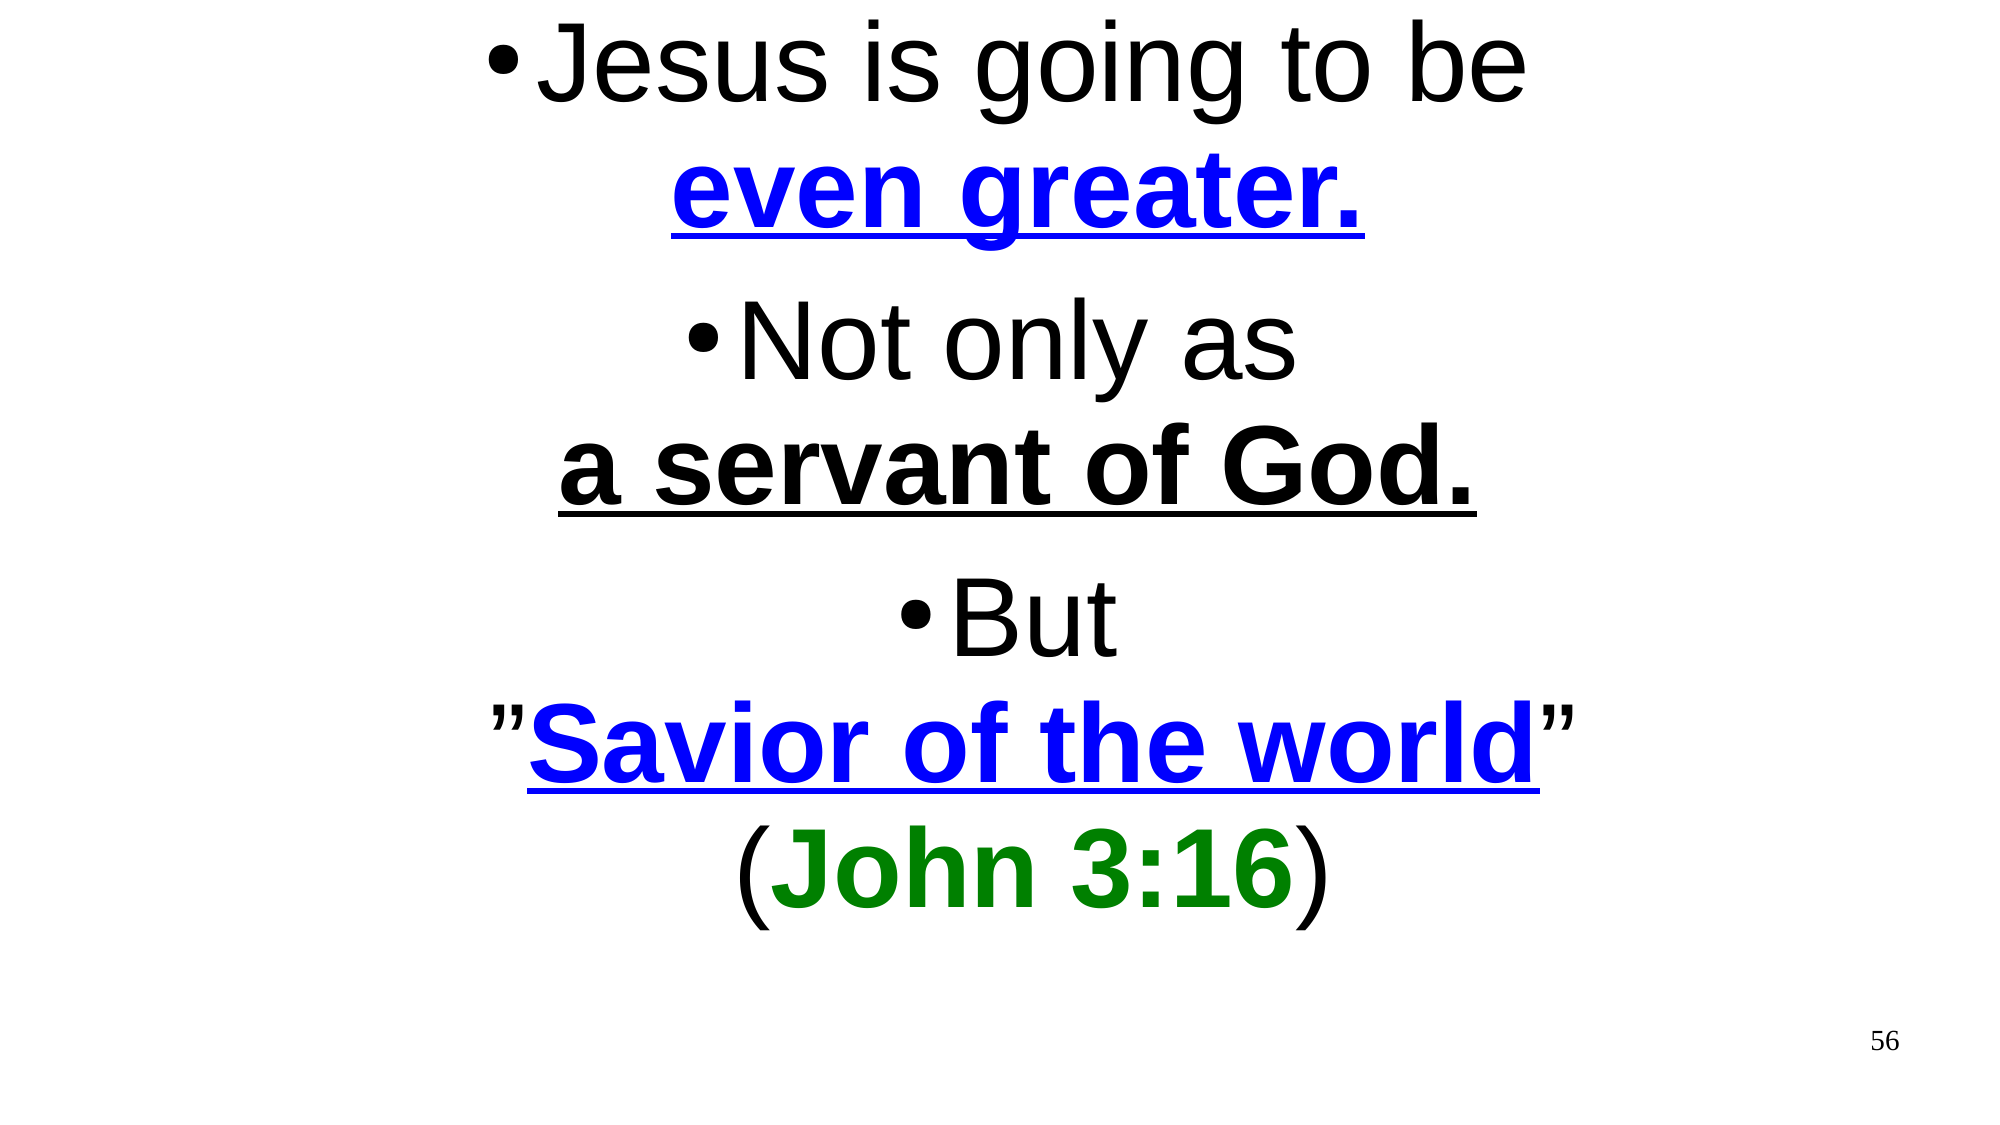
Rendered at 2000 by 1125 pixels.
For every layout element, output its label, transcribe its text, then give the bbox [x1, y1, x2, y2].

list Jesus is going to be even greater. Not only as a servant of God. But ”Savior of the world” (John 3:16) [0, 0, 1996, 1123]
